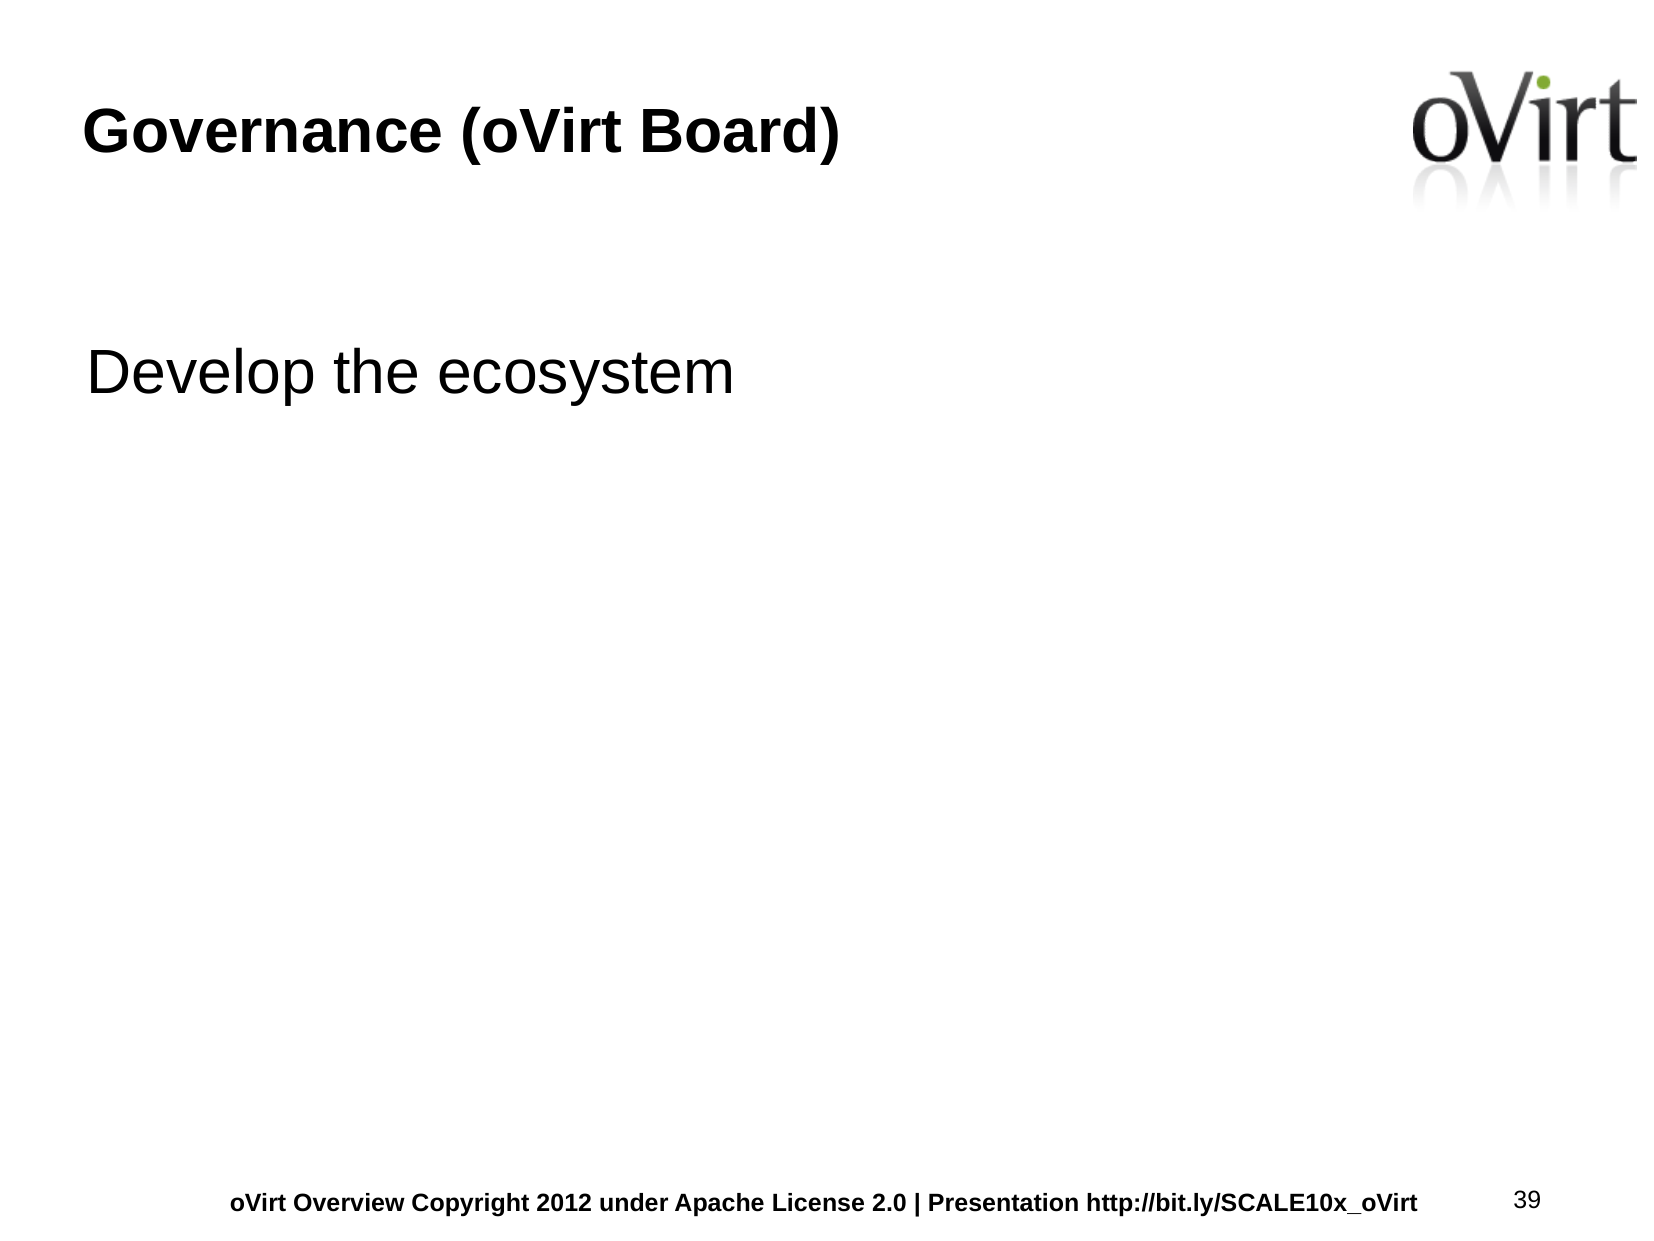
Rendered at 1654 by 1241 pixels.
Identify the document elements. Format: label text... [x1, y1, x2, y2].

title Governance (oVirt Board) [82, 37, 1303, 226]
list Develop the ecosystem [86, 337, 1576, 451]
picture [1413, 63, 1637, 212]
